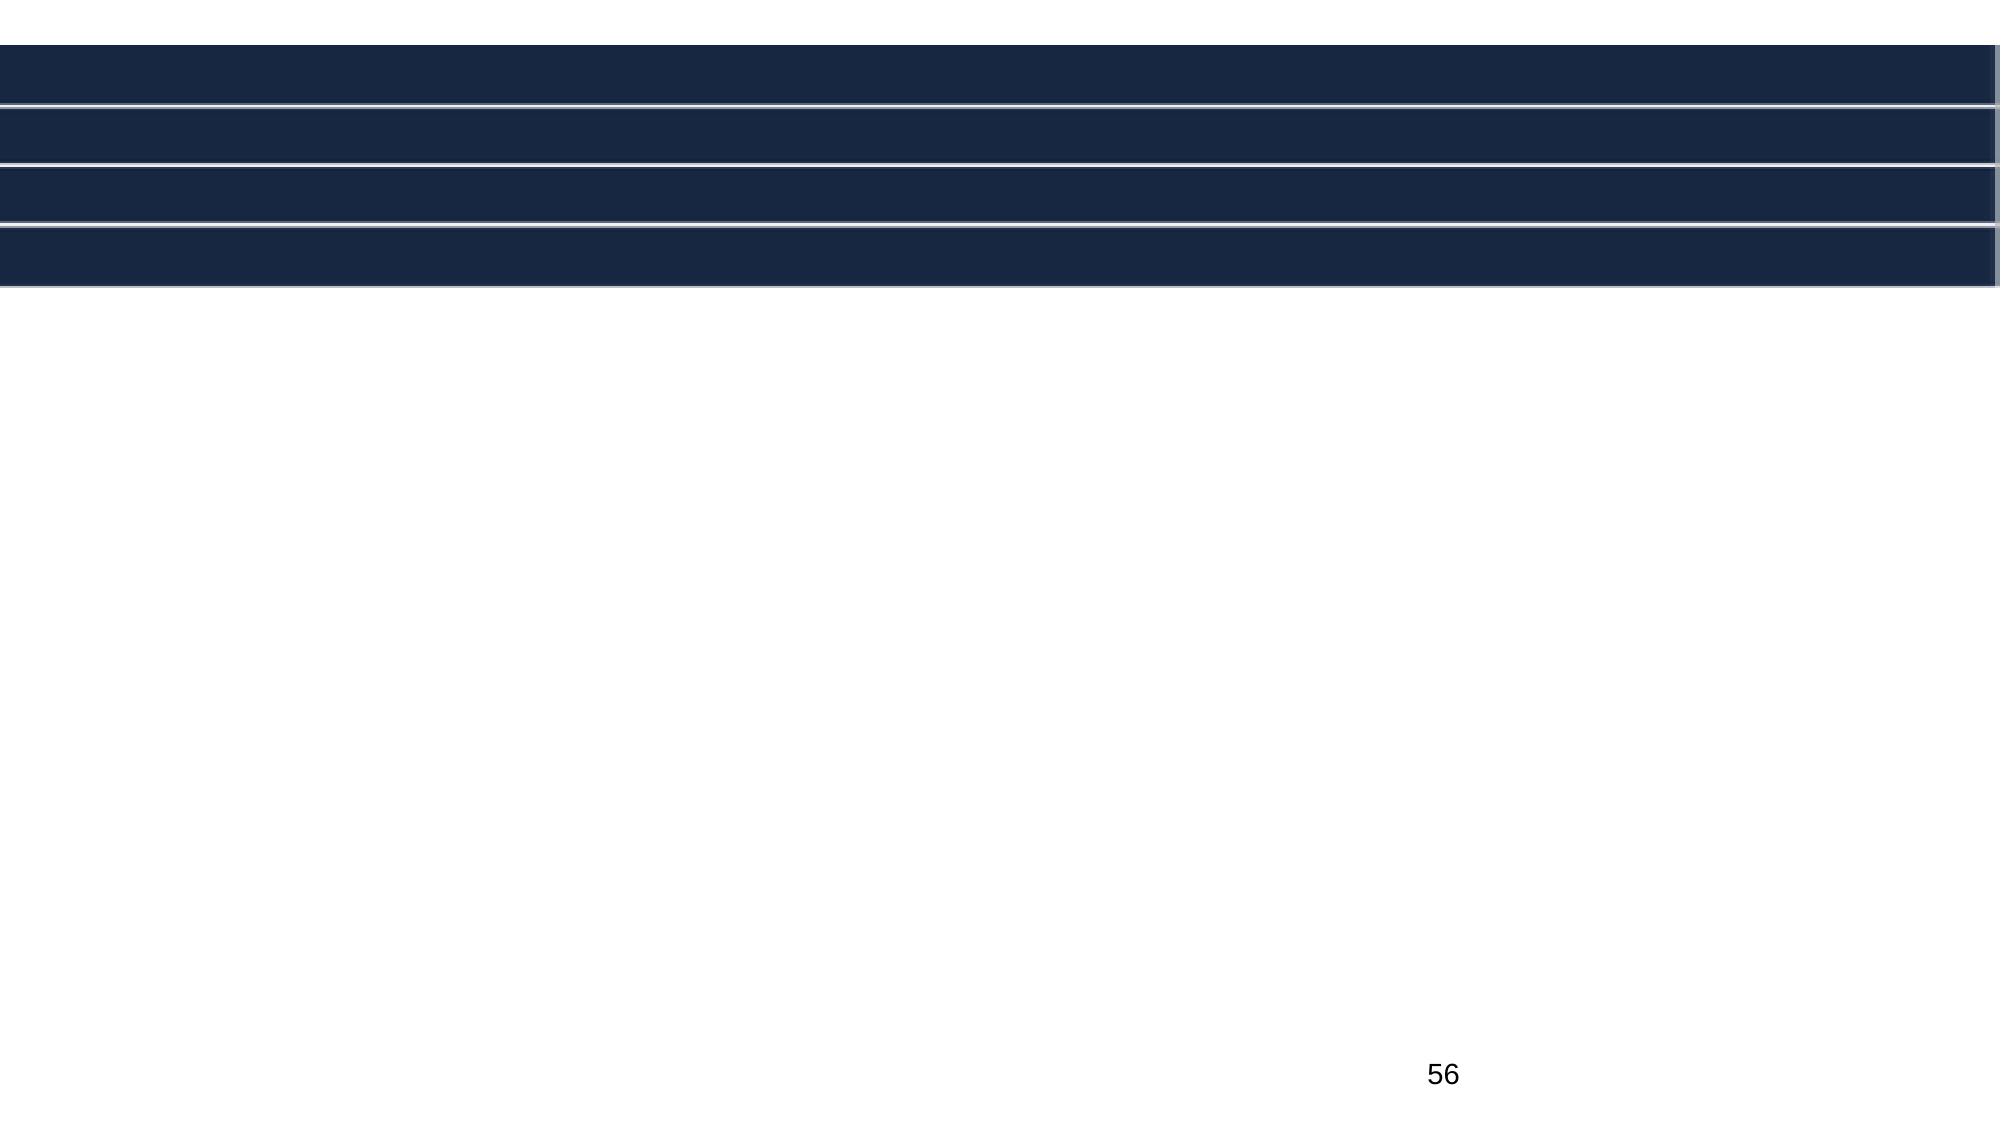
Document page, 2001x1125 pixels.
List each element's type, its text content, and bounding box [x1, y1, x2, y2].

picture [0, 45, 2000, 299]
slide_number <numero> [1412, 1042, 1863, 1103]
